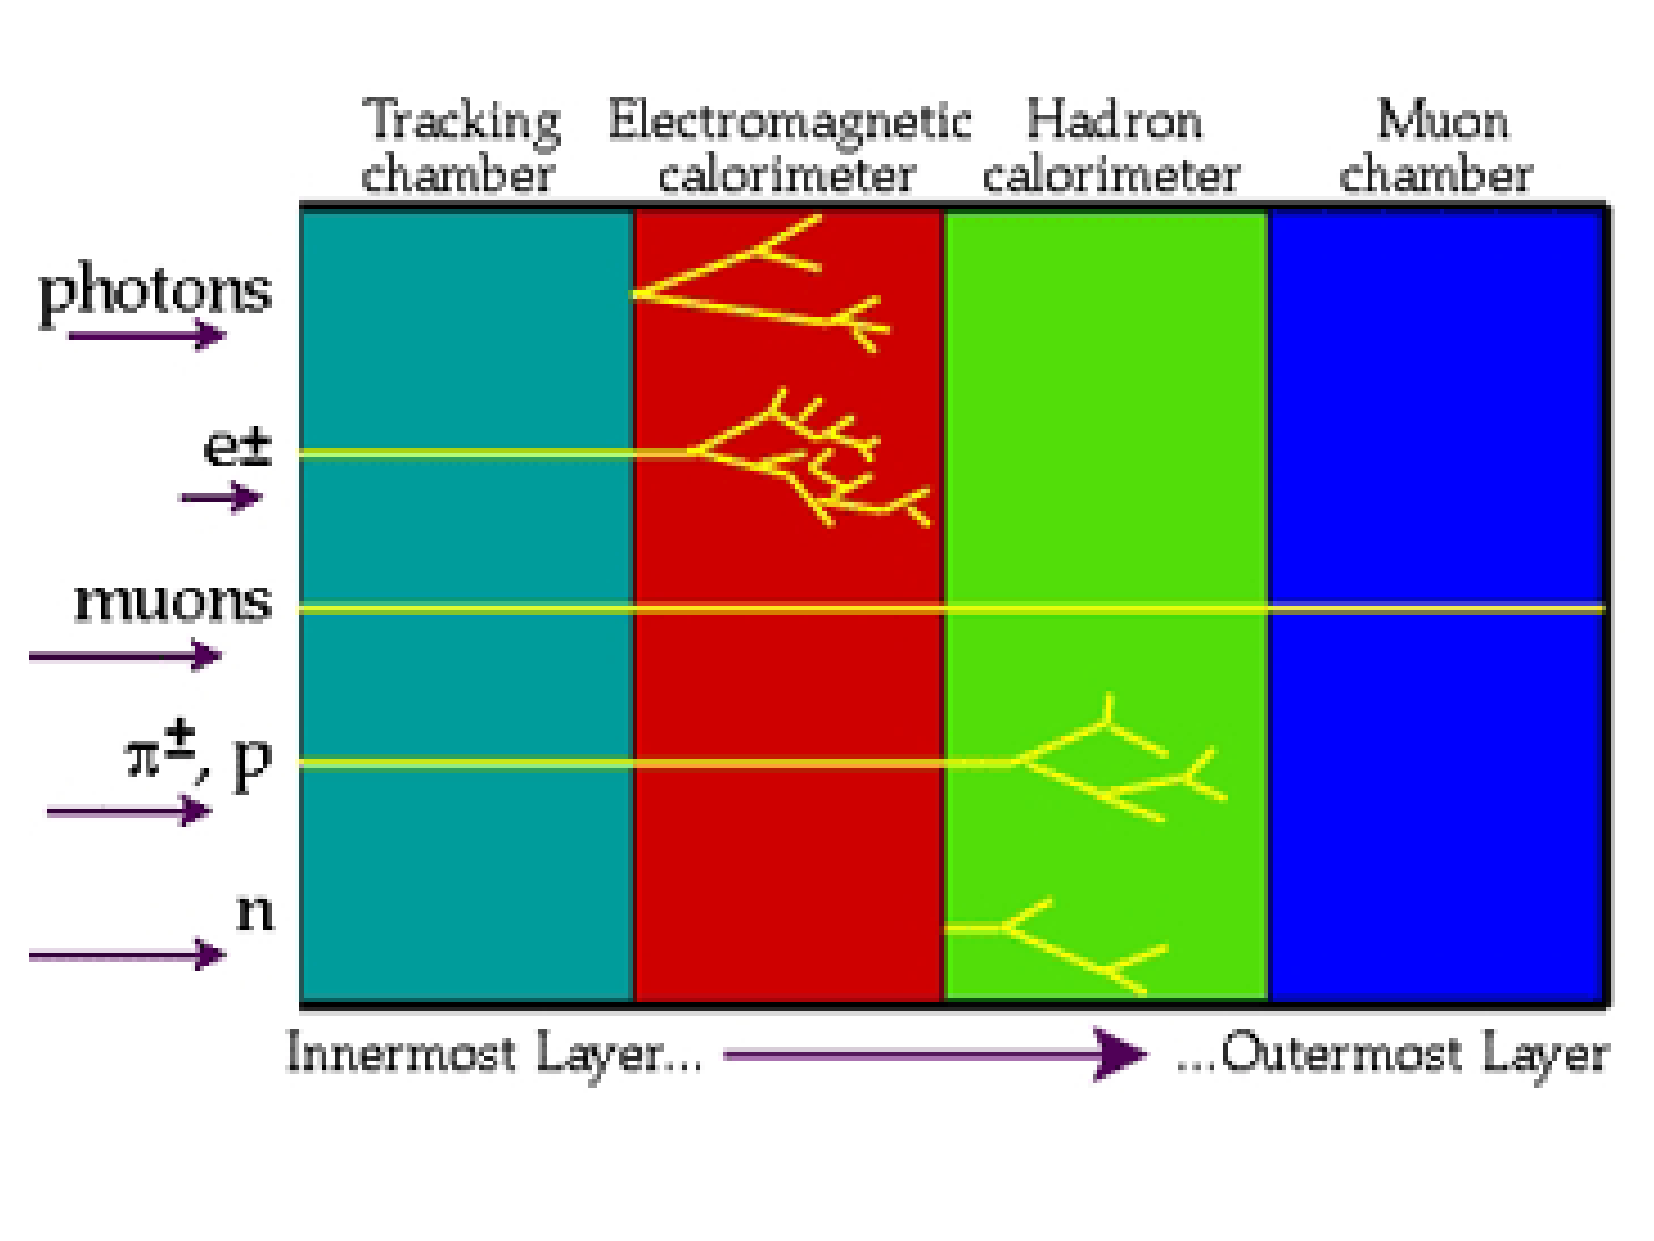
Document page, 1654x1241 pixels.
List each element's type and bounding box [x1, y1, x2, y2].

picture [29, 88, 1625, 1093]
